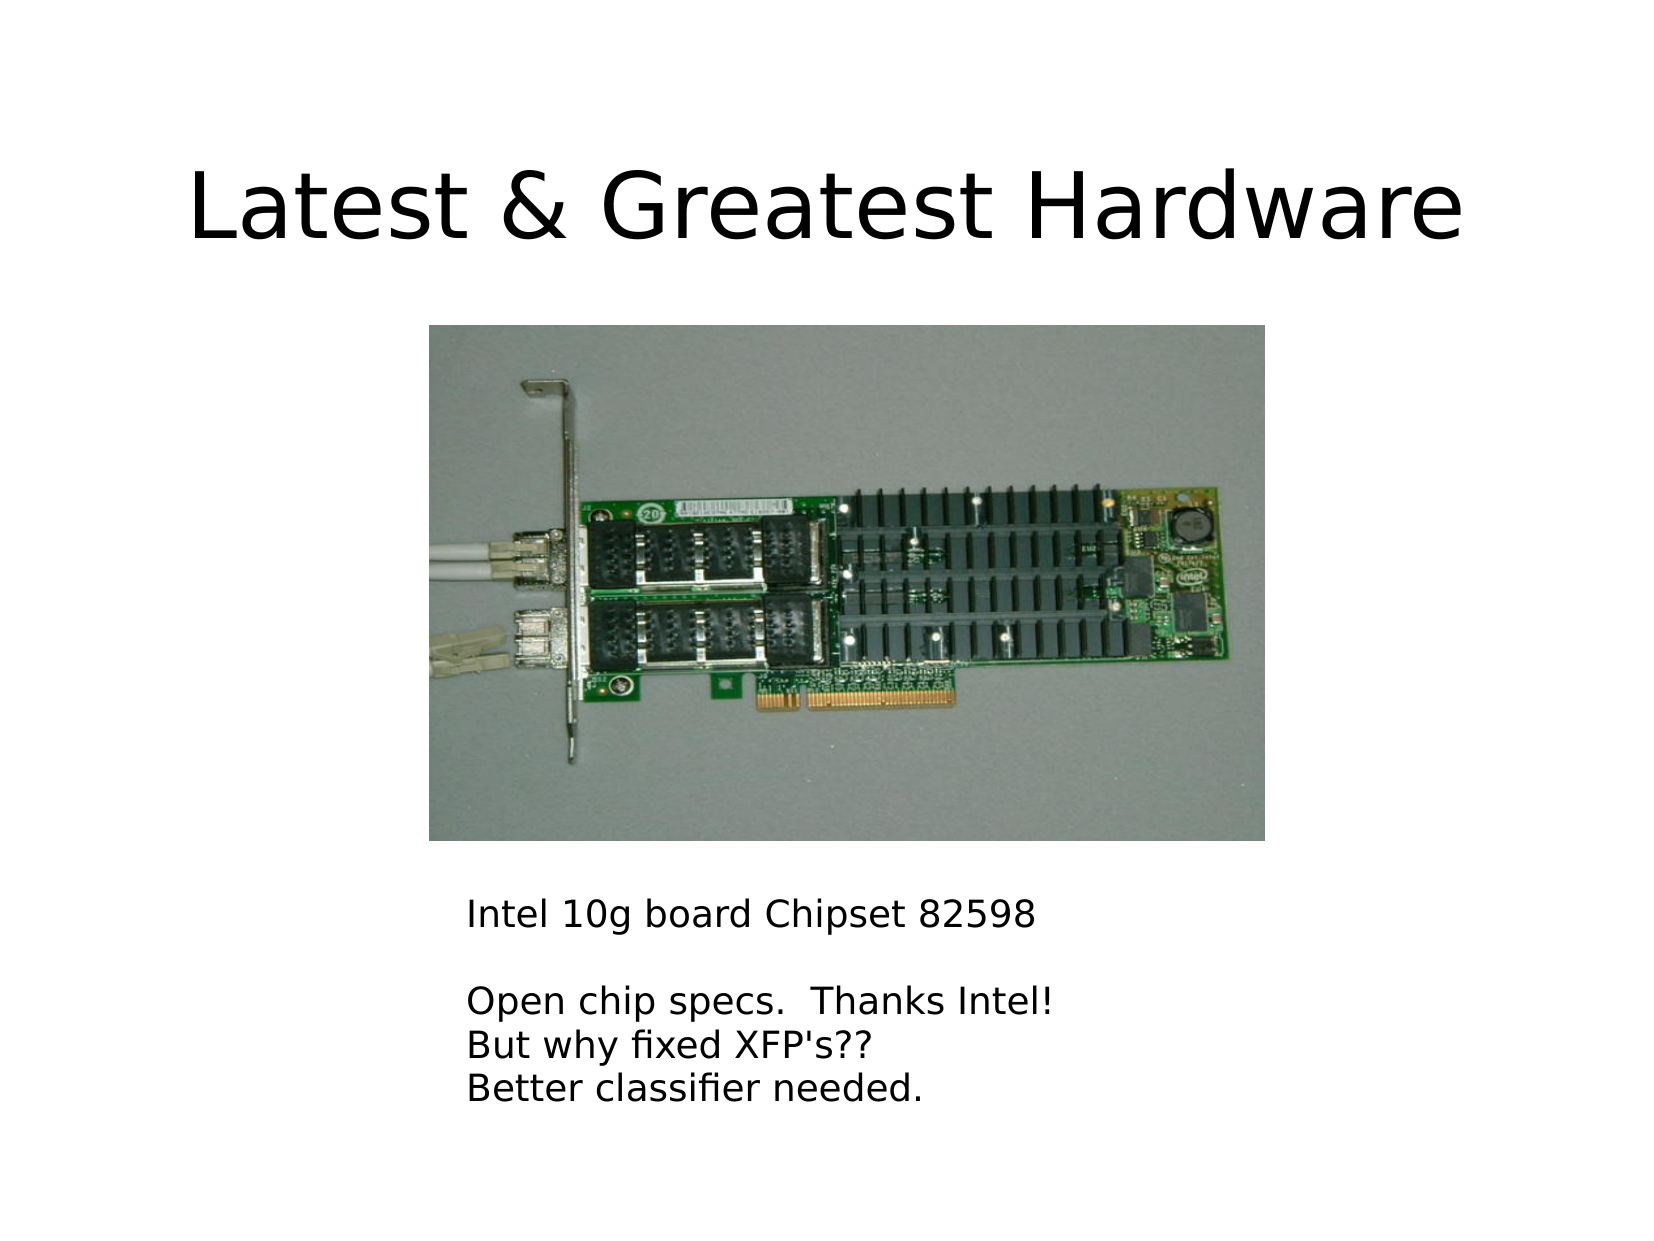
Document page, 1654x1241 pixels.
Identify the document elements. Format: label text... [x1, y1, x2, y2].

title Latest & Greatest Hardware [121, 102, 1534, 311]
text_box Intel 10g board Chipset 82598 Open chip specs. Thanks Intel! But why fixed XFP's?? Better classifier needed. [451, 885, 1060, 1118]
picture [429, 325, 1265, 841]
